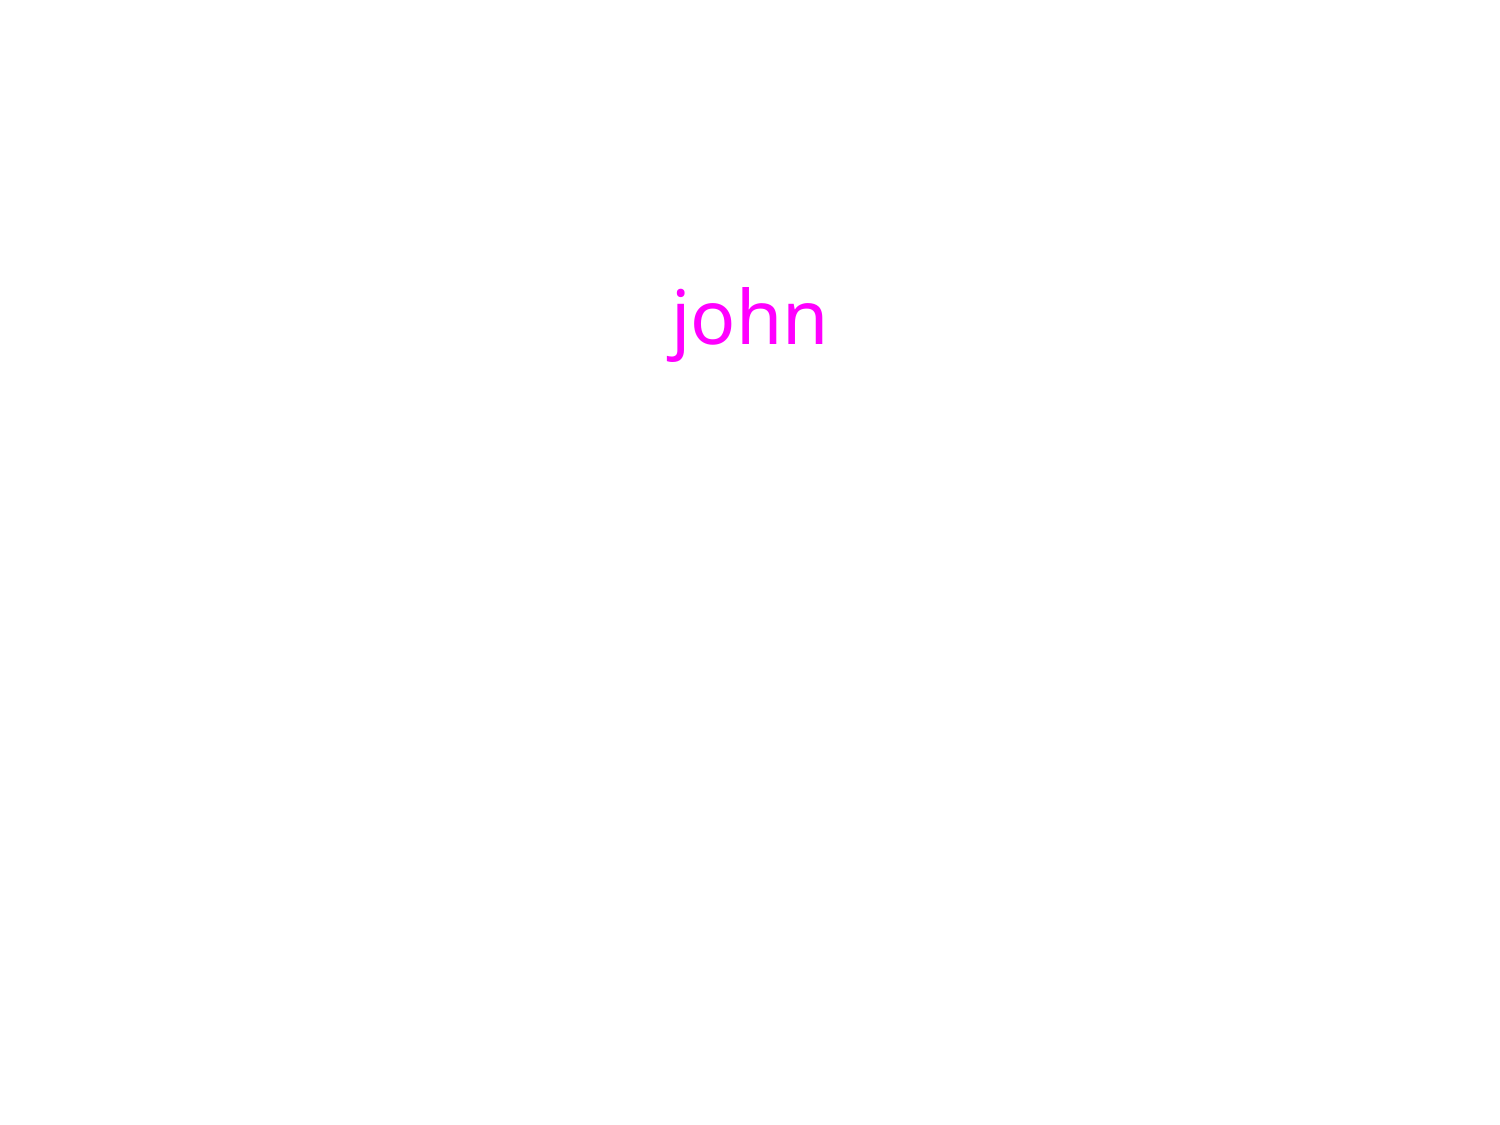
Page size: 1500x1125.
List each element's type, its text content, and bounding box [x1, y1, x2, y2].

text_box john [125, 262, 1375, 906]
